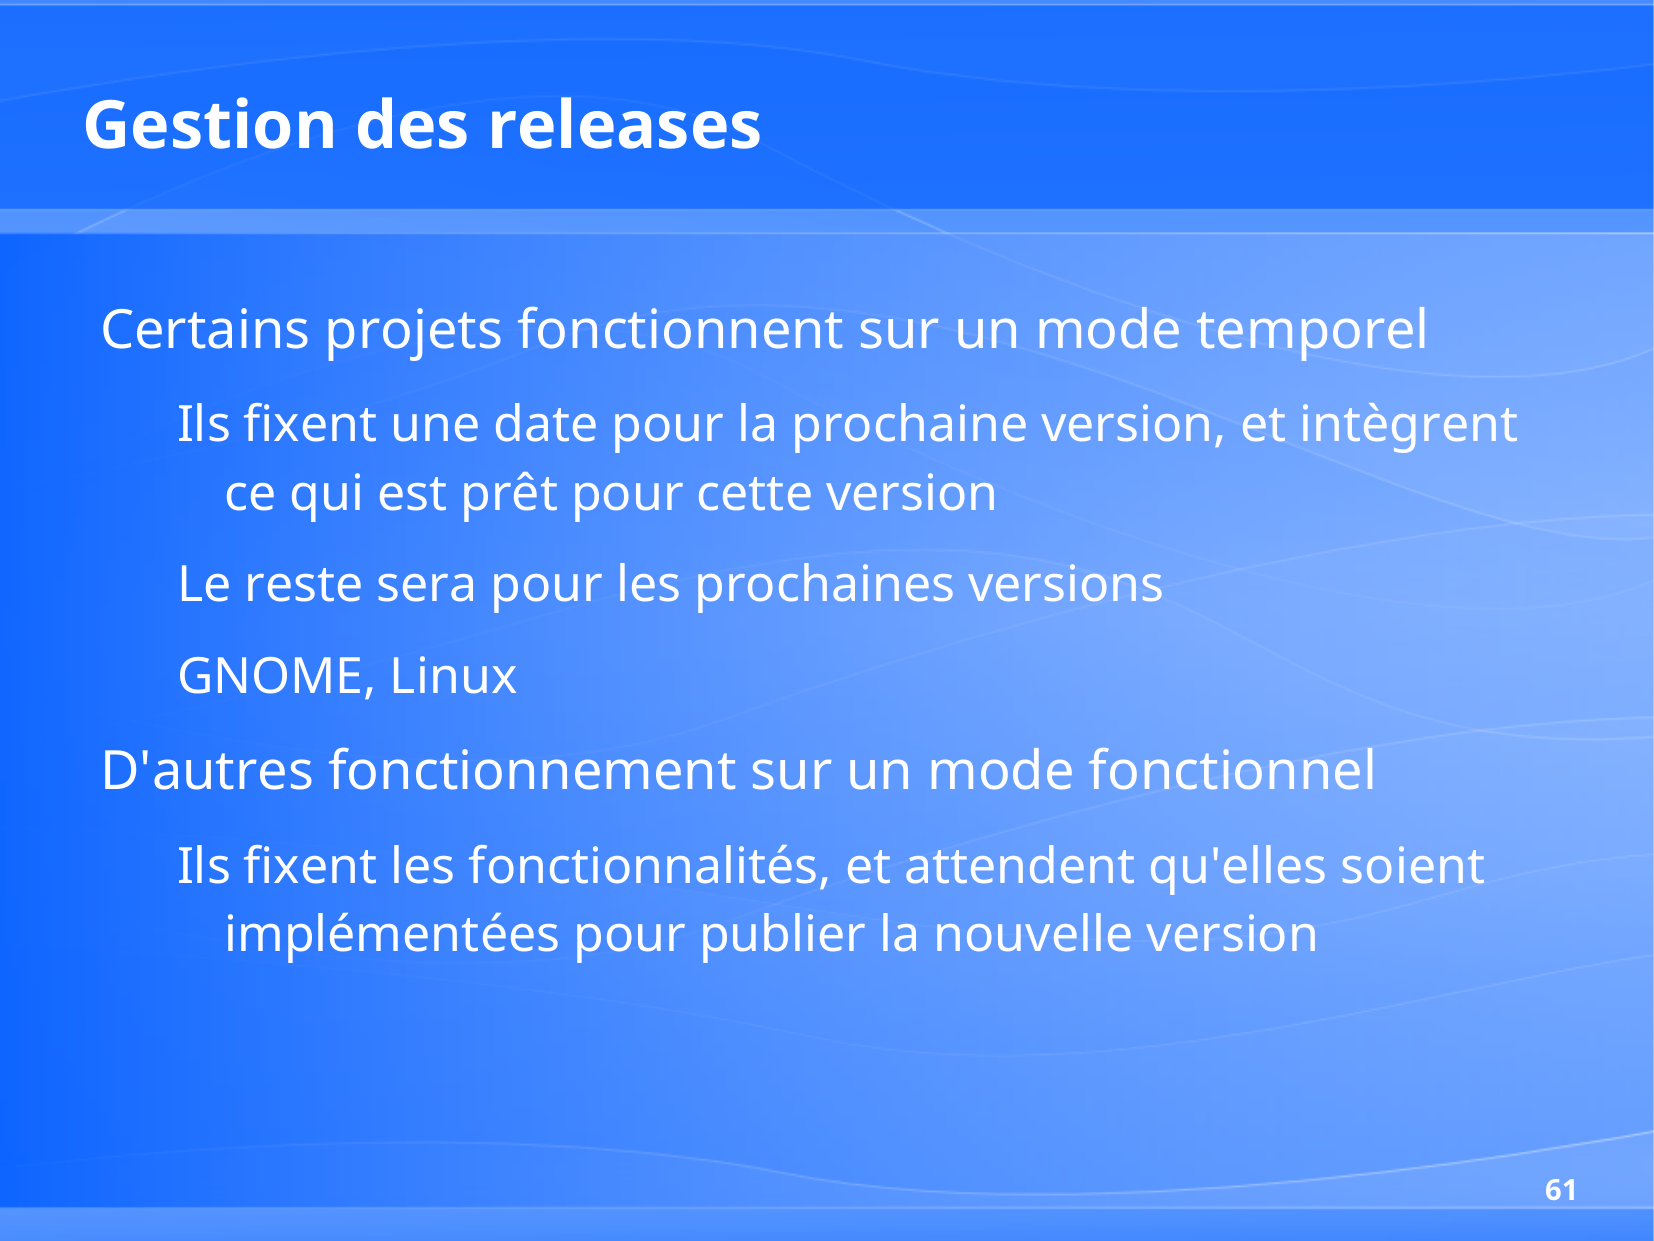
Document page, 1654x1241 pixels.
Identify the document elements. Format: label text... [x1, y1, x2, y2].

title Gestion des releases [23, 15, 1625, 229]
picture [0, 0, 1654, 1241]
list Certains projets fonctionnent sur un mode temporel Ils fixent une date pour la prochaine version, et intègrent ce qui est prêt pour cette version Le reste sera pour les prochaines versions GNOME, Linux D'autres fonctionnement sur un mode fonctionnel Ils fixent les fonctionnalités, et attendent qu'elles soient implémentées pour publier la nouvelle version [82, 290, 1571, 1108]
